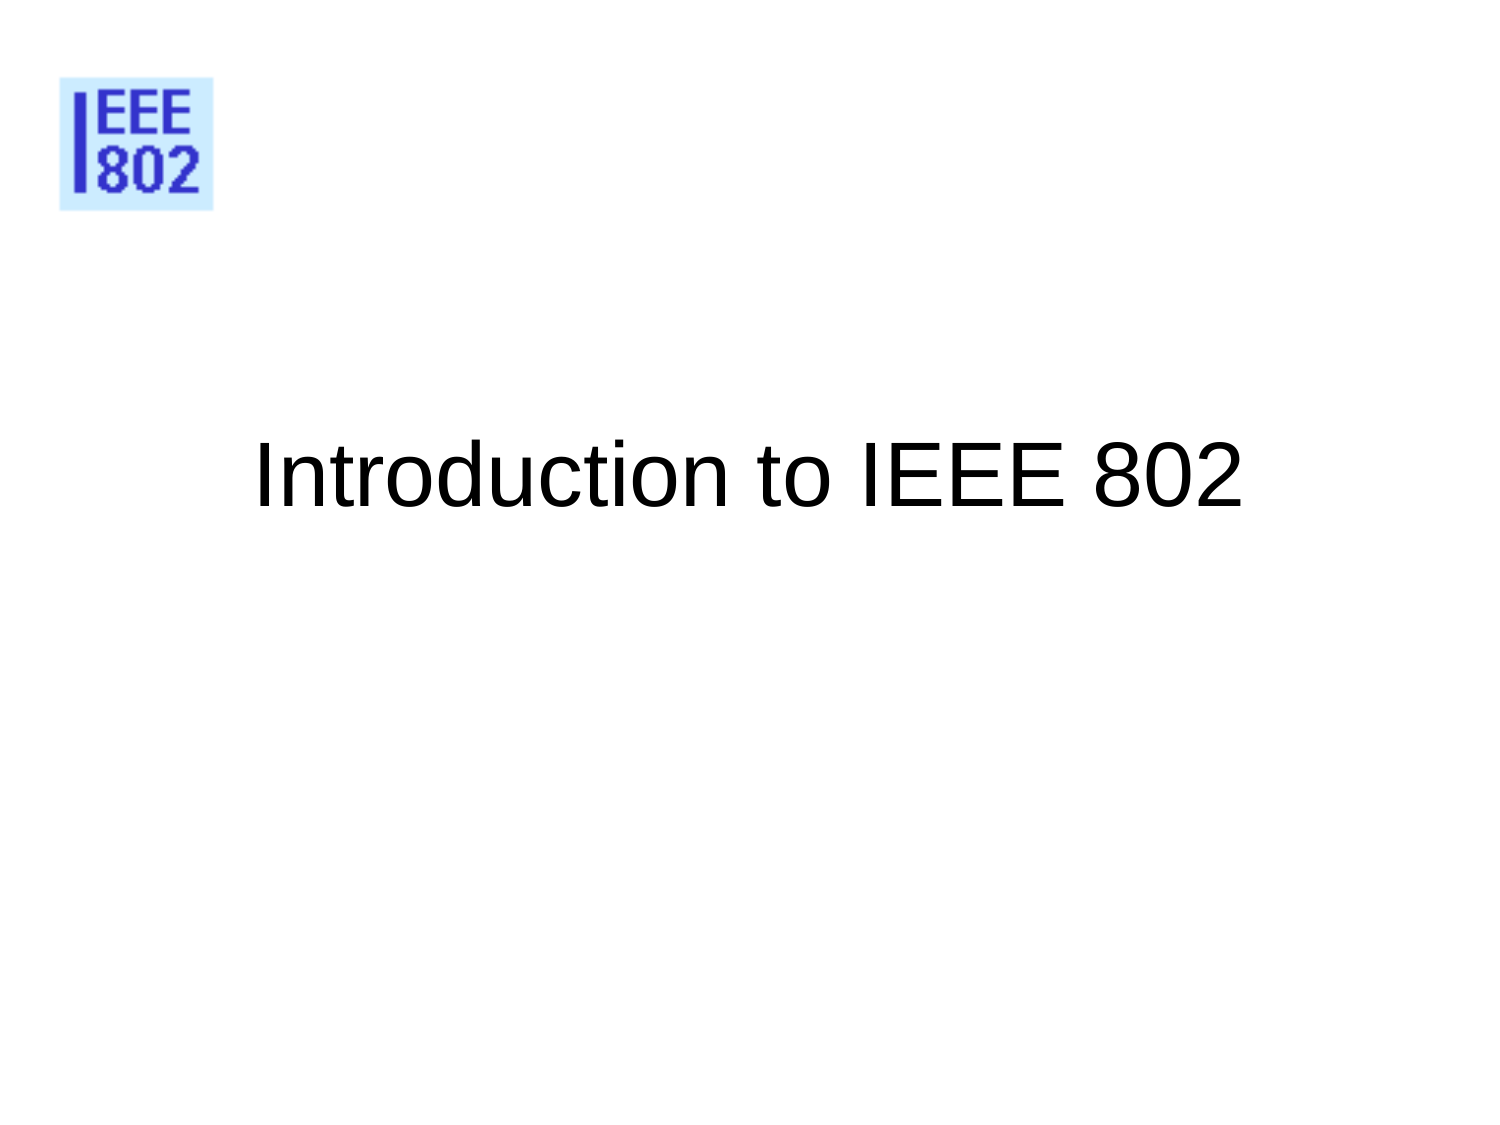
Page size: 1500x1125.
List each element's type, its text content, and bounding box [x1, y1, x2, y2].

text_box Introduction to IEEE 802 [113, 349, 1388, 591]
